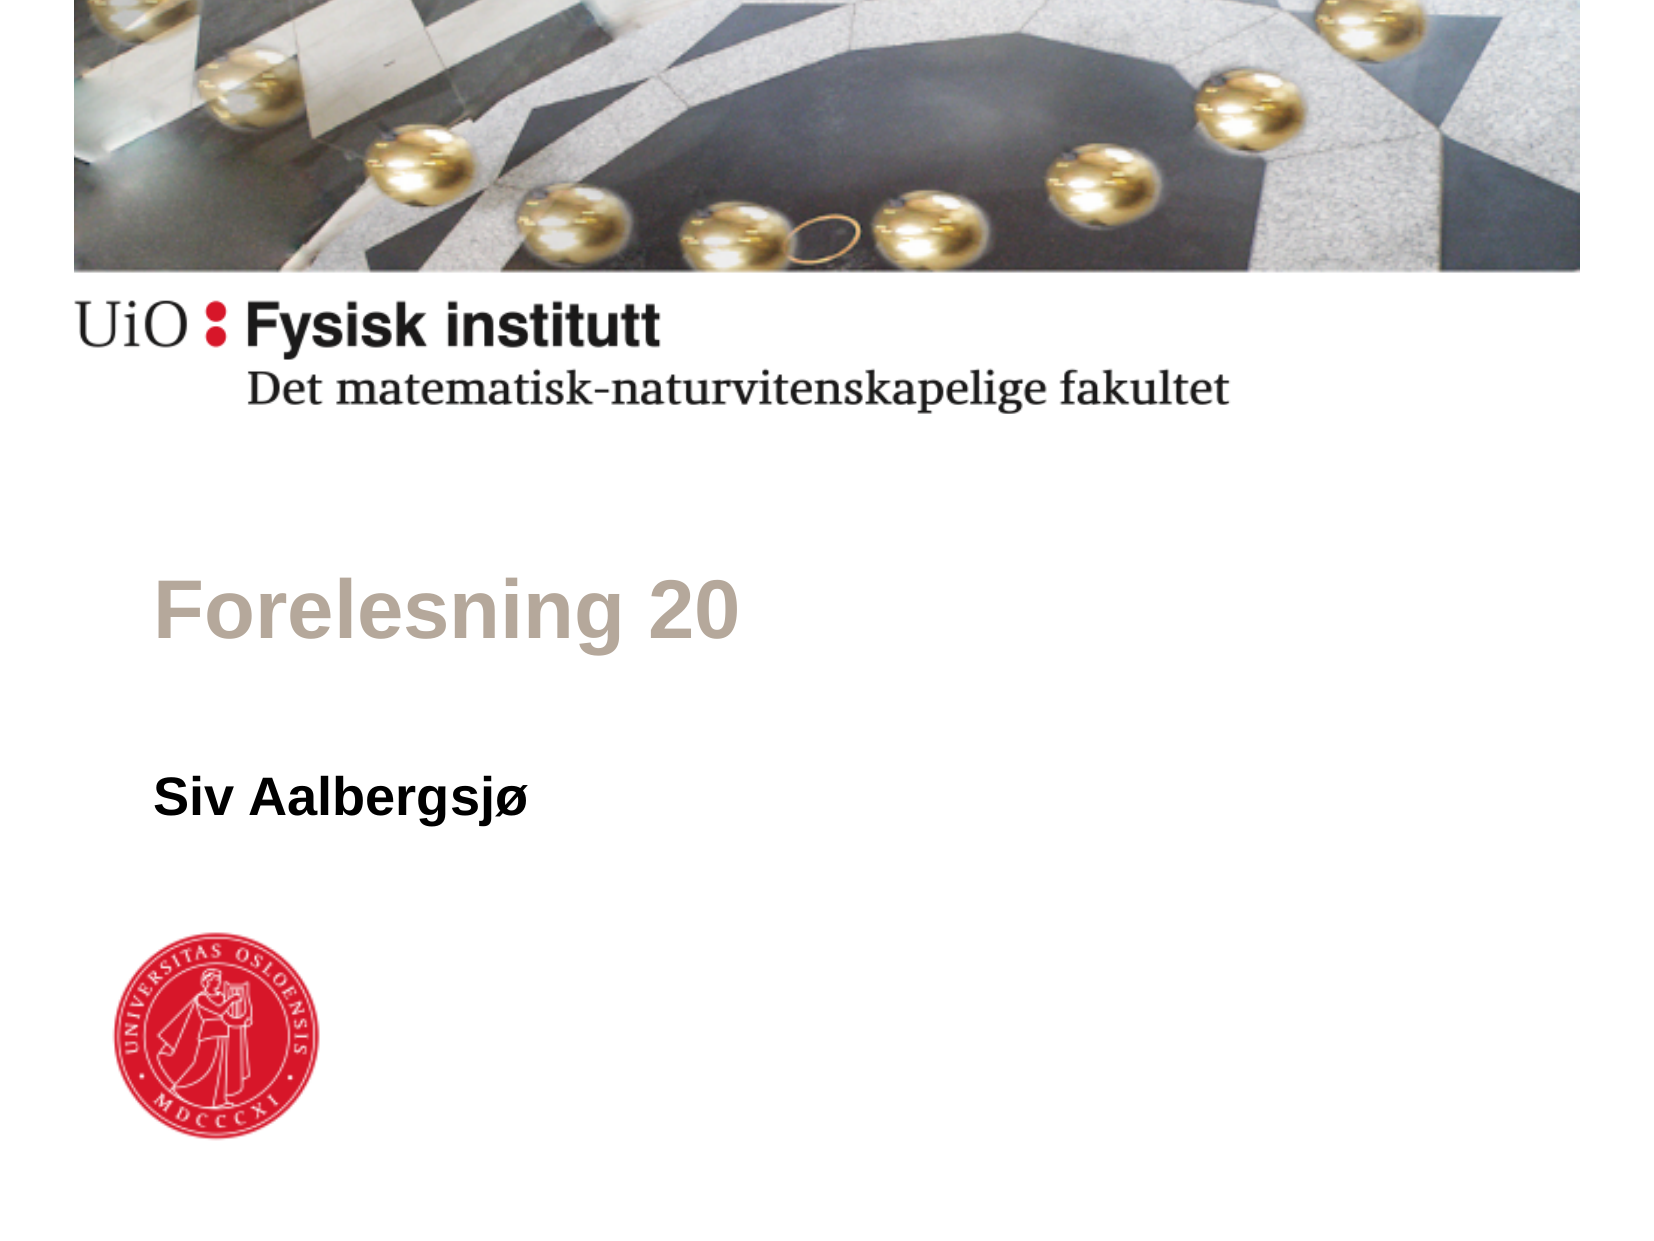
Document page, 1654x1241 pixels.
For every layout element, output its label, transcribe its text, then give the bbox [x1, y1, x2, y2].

subtitle Forelesning 20 [153, 545, 1418, 666]
title Siv Aalbergsjø [153, 760, 1500, 827]
